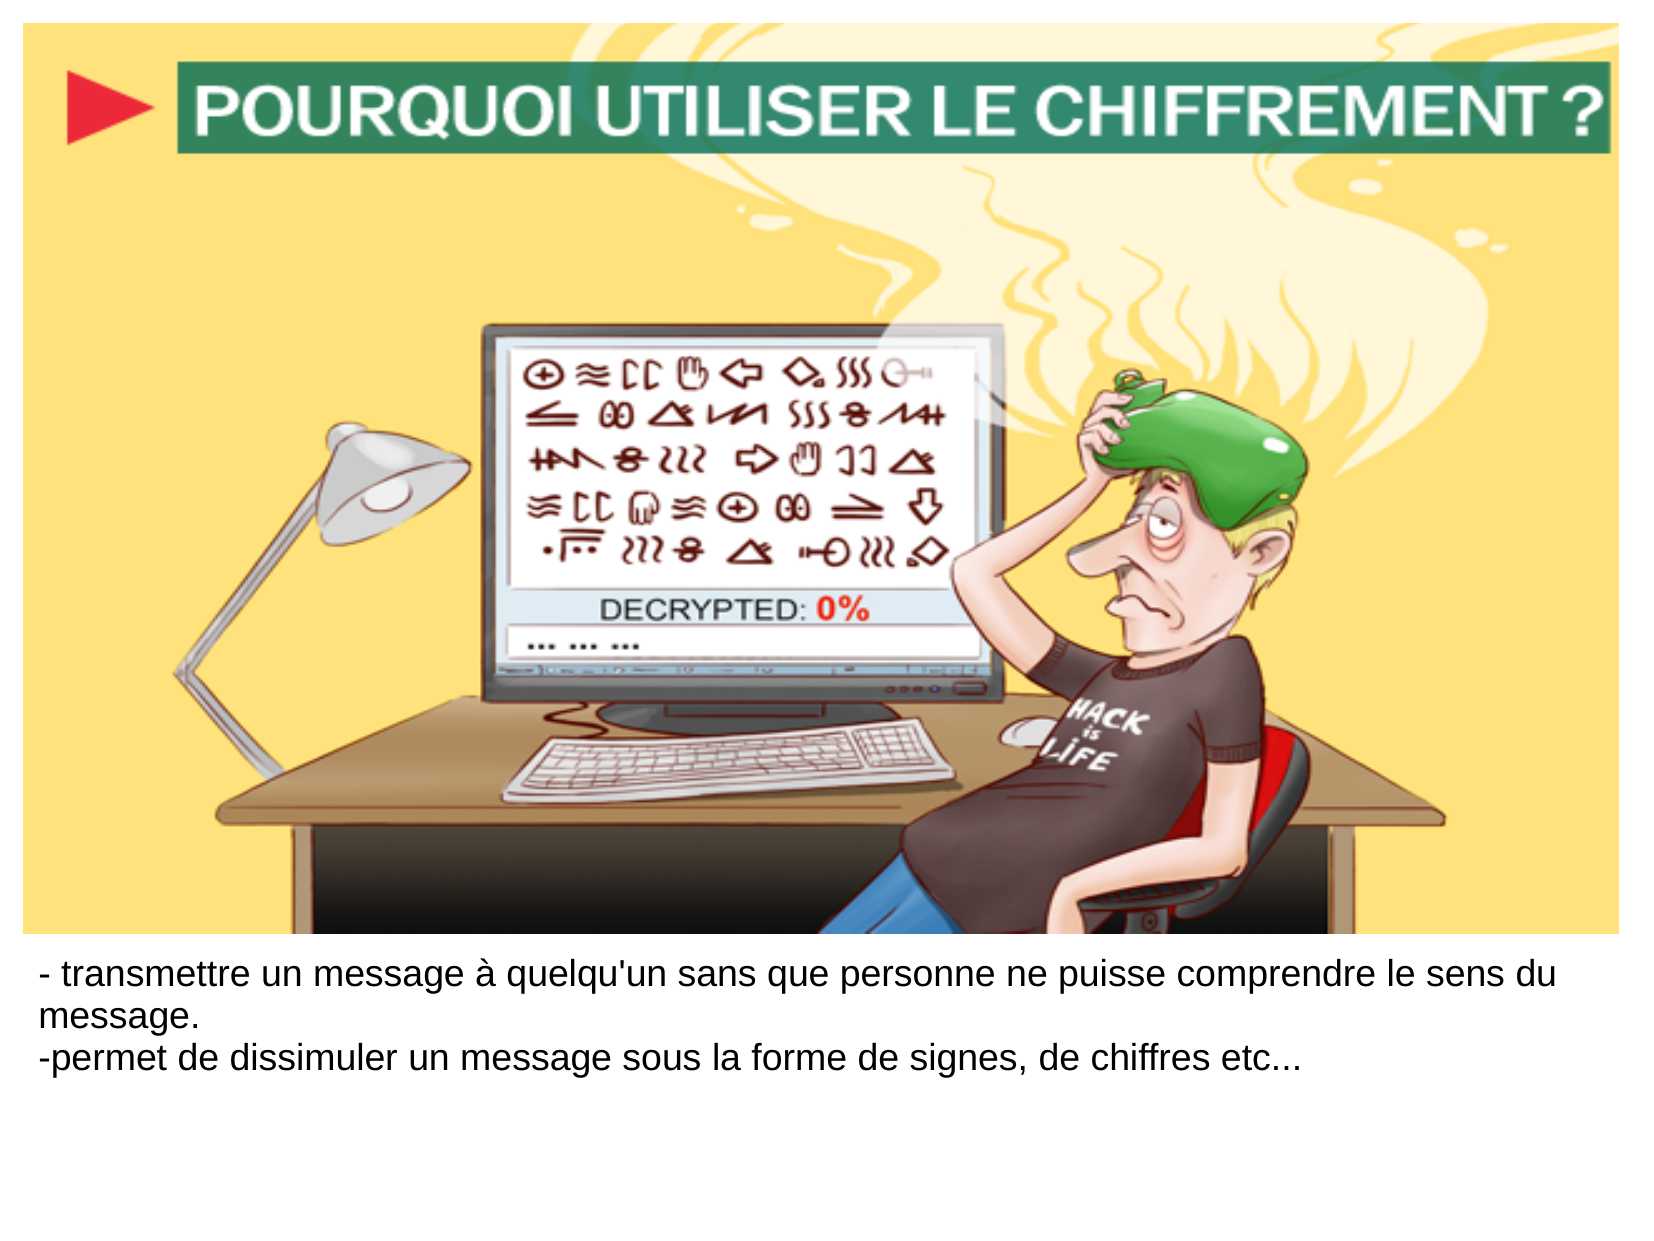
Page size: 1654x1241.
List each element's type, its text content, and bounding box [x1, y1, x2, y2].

picture [23, 23, 1619, 934]
text_box - transmettre un message à quelqu'un sans que personne ne puisse comprendre le sens du message. -permet de dissimuler un message sous la forme de signes, de chiffres etc... [23, 944, 1619, 1086]
